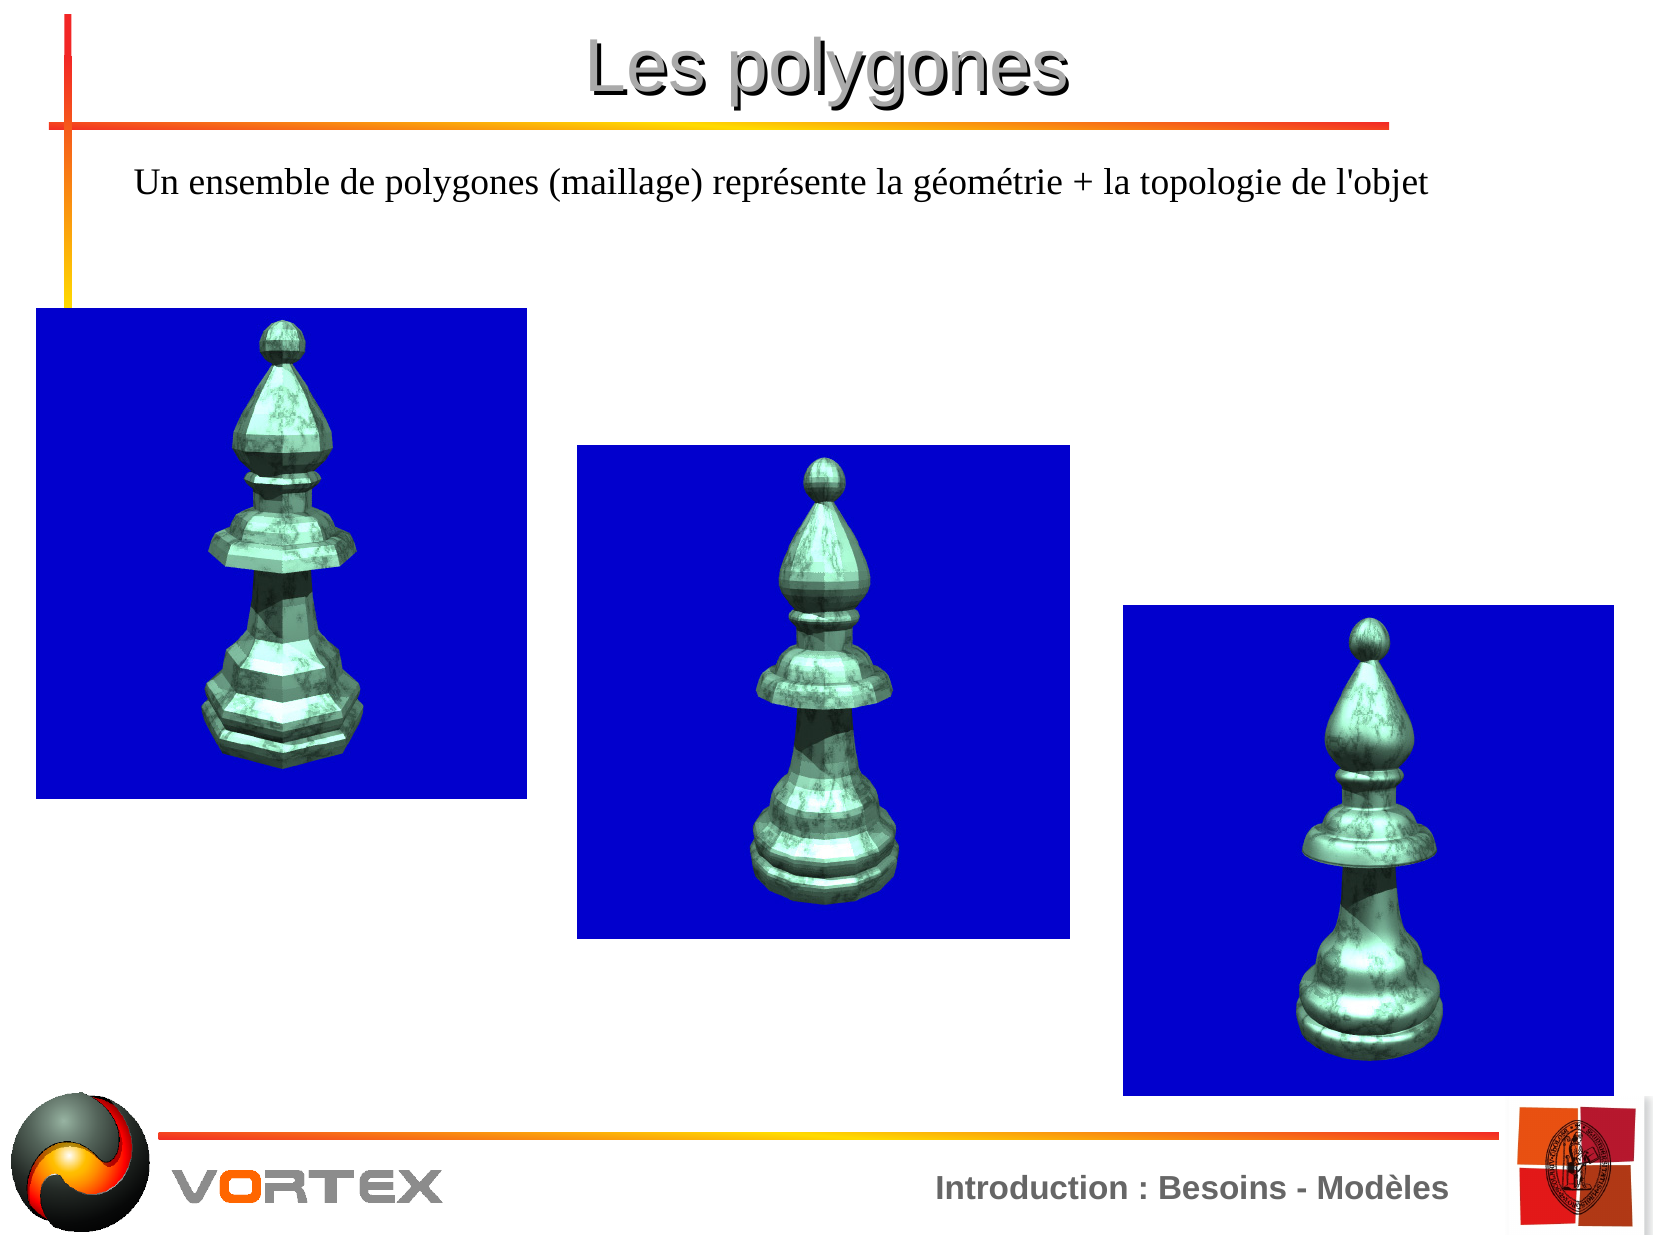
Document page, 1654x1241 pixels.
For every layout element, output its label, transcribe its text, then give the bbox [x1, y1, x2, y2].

list Un ensemble de polygones (maillage) représente la géométrie + la topologie de l'objet [115, 160, 1593, 1103]
picture [577, 445, 1070, 939]
picture [36, 308, 527, 799]
picture [1123, 605, 1653, 1235]
title Les polygones [0, 1, 1654, 130]
picture [11, 1092, 443, 1232]
